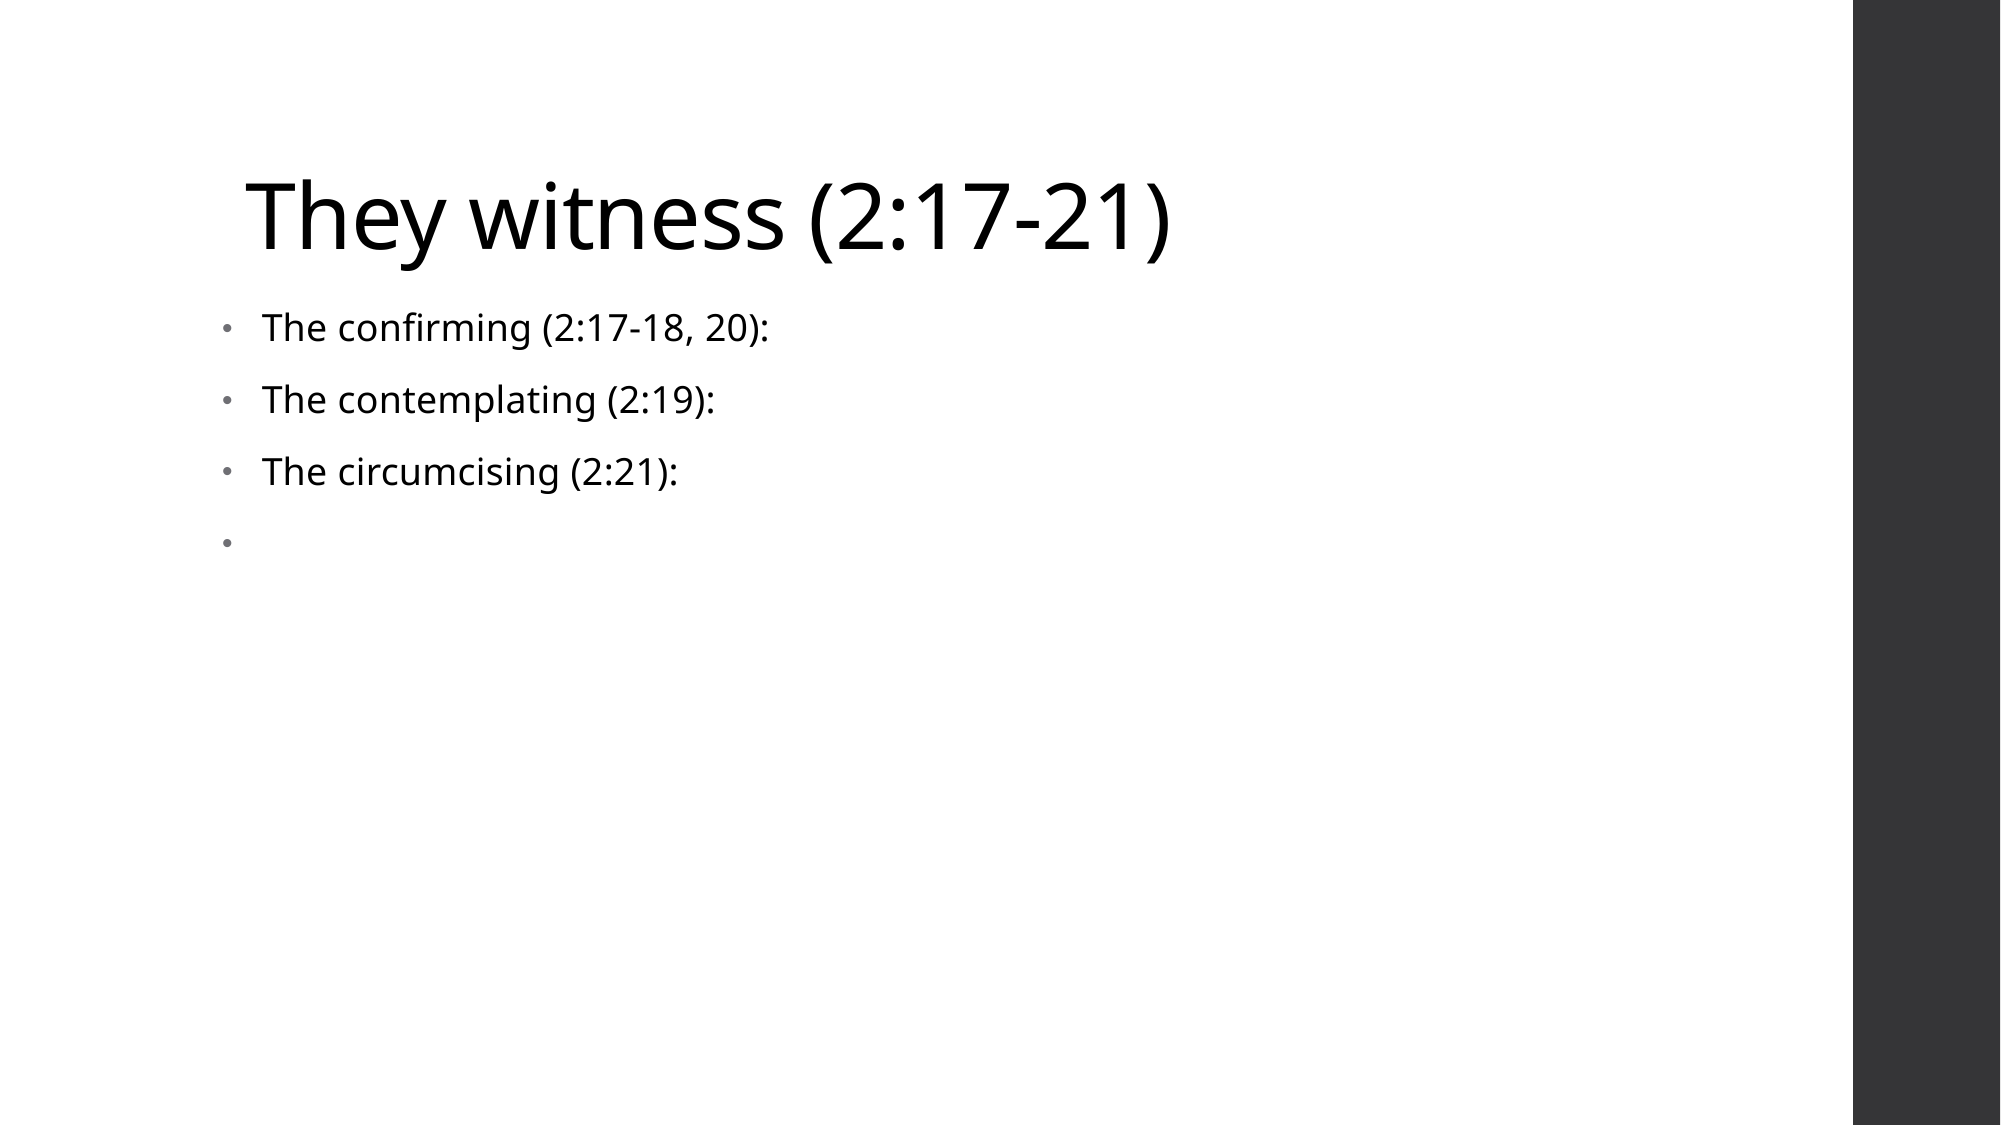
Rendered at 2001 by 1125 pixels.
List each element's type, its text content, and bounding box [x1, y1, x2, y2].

title They witness (2:17-21) [206, 60, 1797, 278]
list The confirming (2:17-18, 20): The contemplating (2:19): The circumcising (2:21): [206, 299, 1617, 1014]
